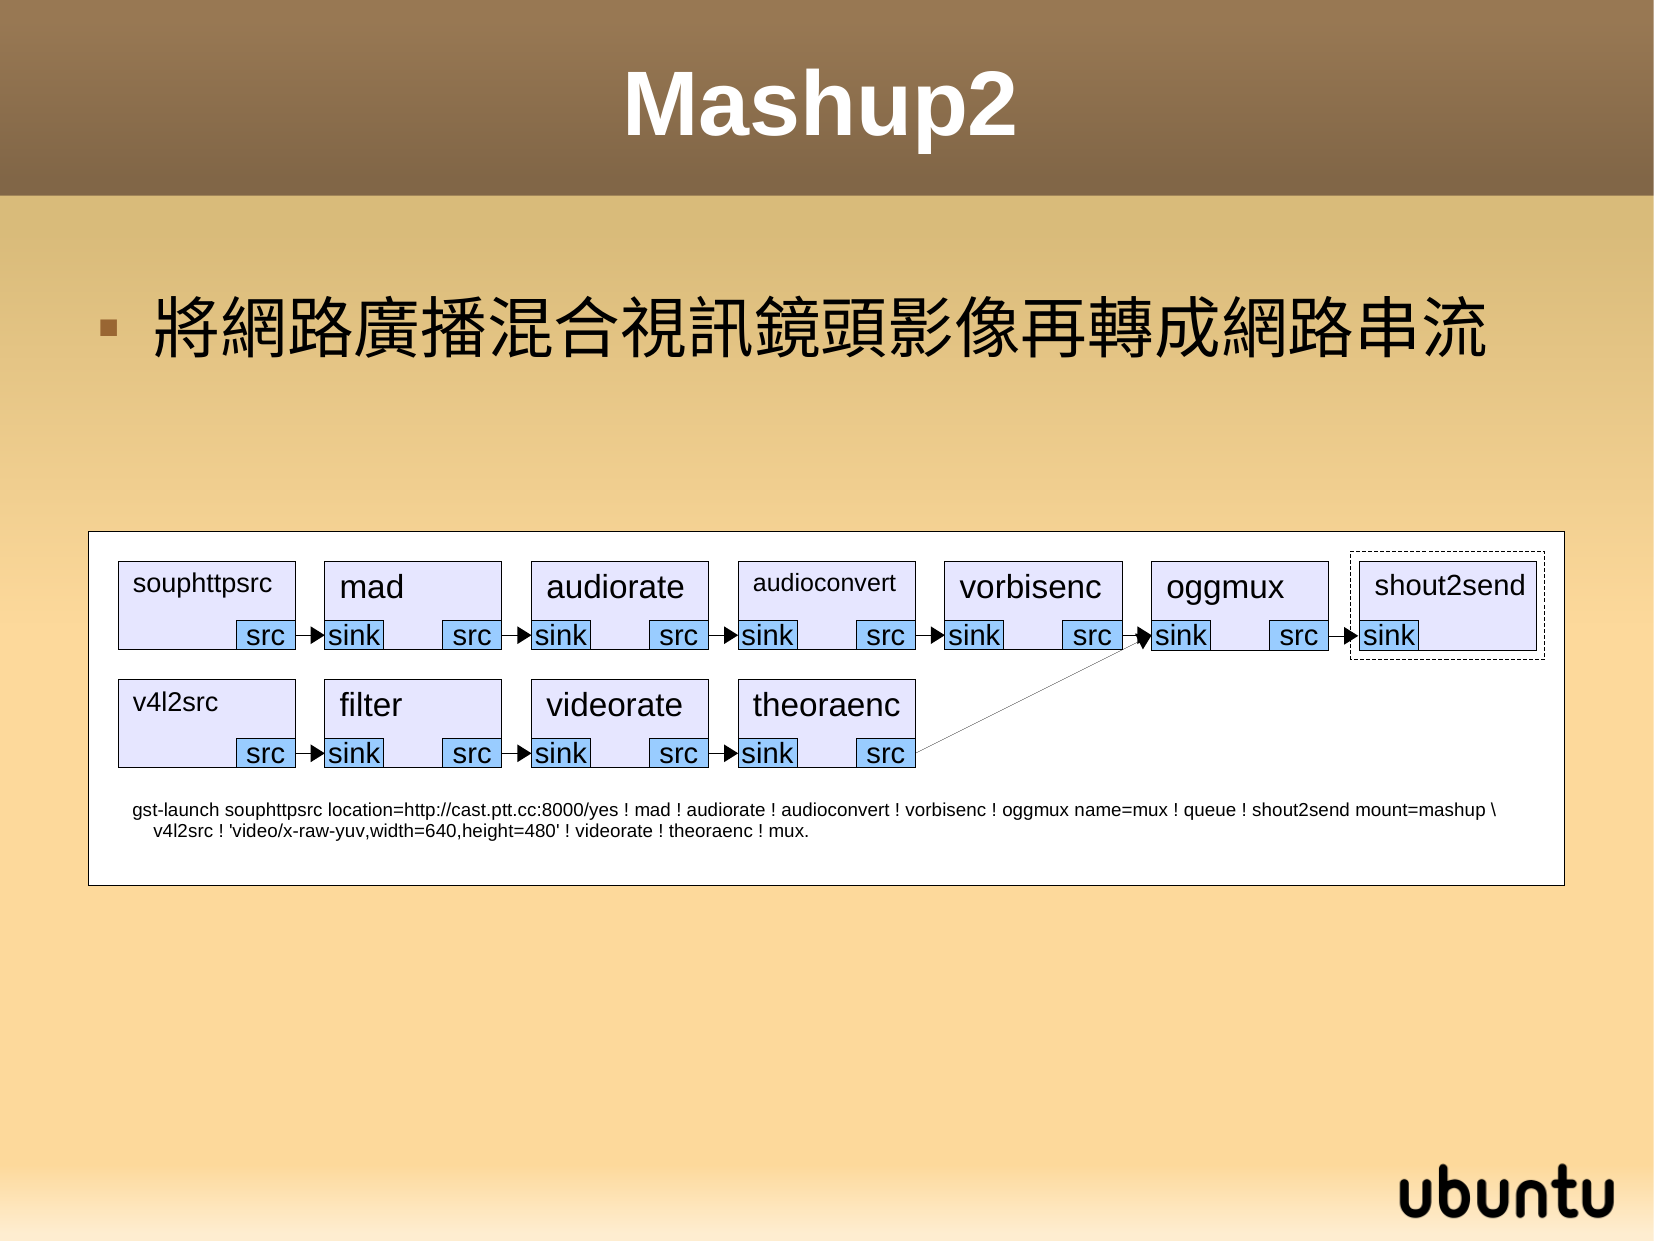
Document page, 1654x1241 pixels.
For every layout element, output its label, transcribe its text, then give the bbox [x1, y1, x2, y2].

text_box souphttpsrc [118, 561, 296, 650]
text_box src [856, 620, 916, 650]
text_box src [649, 620, 709, 650]
text_box gst-launch souphttpsrc location=http://cast.ptt.cc:8000/yes ! mad ! audiorate ! audioconvert ! vorbisenc ! oggmux name=mux ! queue ! shout2send mount=mashup \ v4l2src ! 'video/x-raw-yuv,width=640,height=480' ! videorate ! theoraenc ! mux. [117, 791, 1511, 849]
title Mashup2 [76, 0, 1565, 208]
text_box src [1269, 620, 1329, 651]
text_box videorate [531, 679, 709, 768]
text_box sink [324, 738, 384, 768]
text_box sink [1359, 620, 1419, 651]
text_box sink [1151, 620, 1211, 651]
text_box src [442, 738, 502, 768]
text_box audiorate [531, 561, 709, 650]
text_box sink [531, 738, 591, 768]
text_box src [1062, 620, 1123, 650]
text_box shout2send [1359, 561, 1537, 651]
text_box src [236, 620, 296, 650]
text_box src [856, 738, 916, 768]
text_box v4l2src [118, 679, 296, 768]
text_box filter [324, 679, 502, 768]
text_box sink [944, 620, 1004, 650]
text_box vorbisenc [944, 561, 1123, 650]
list 將網路廣播混合視訊鏡頭影像再轉成網路串流 [82, 290, 1571, 1094]
text_box theoraenc [738, 679, 916, 768]
text_box sink [738, 620, 798, 650]
text_box oggmux [1151, 561, 1329, 651]
text_box sink [738, 738, 798, 768]
text_box mad [324, 561, 502, 650]
text_box src [236, 738, 296, 768]
text_box sink [531, 620, 591, 650]
text_box [88, 531, 1565, 886]
text_box audioconvert [738, 561, 916, 650]
picture [0, 0, 1654, 1241]
text_box src [442, 620, 502, 650]
text_box sink [324, 620, 384, 650]
text_box src [649, 738, 709, 768]
